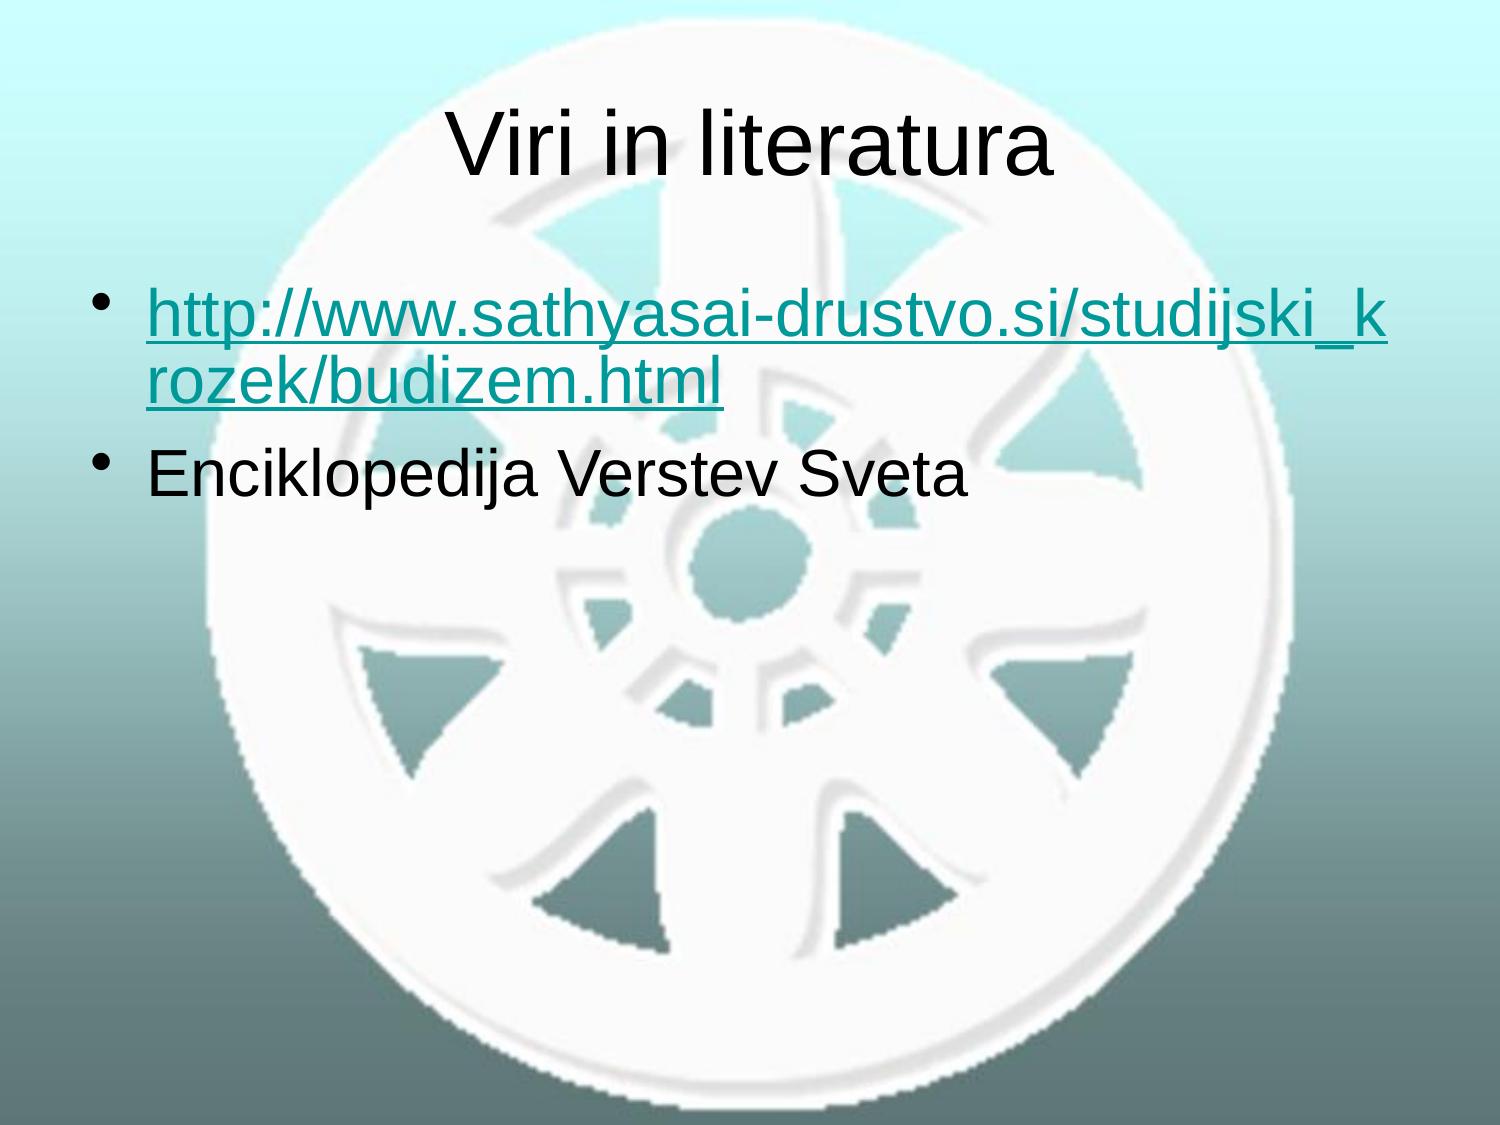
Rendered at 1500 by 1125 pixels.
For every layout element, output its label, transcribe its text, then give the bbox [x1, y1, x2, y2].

list http://www.sathyasai-drustvo.si/studijski_krozek/budizem.html Enciklopedija Verstev Sveta [75, 262, 1425, 1005]
picture [0, 0, 1500, 1125]
title Viri in literatura [75, 45, 1425, 233]
